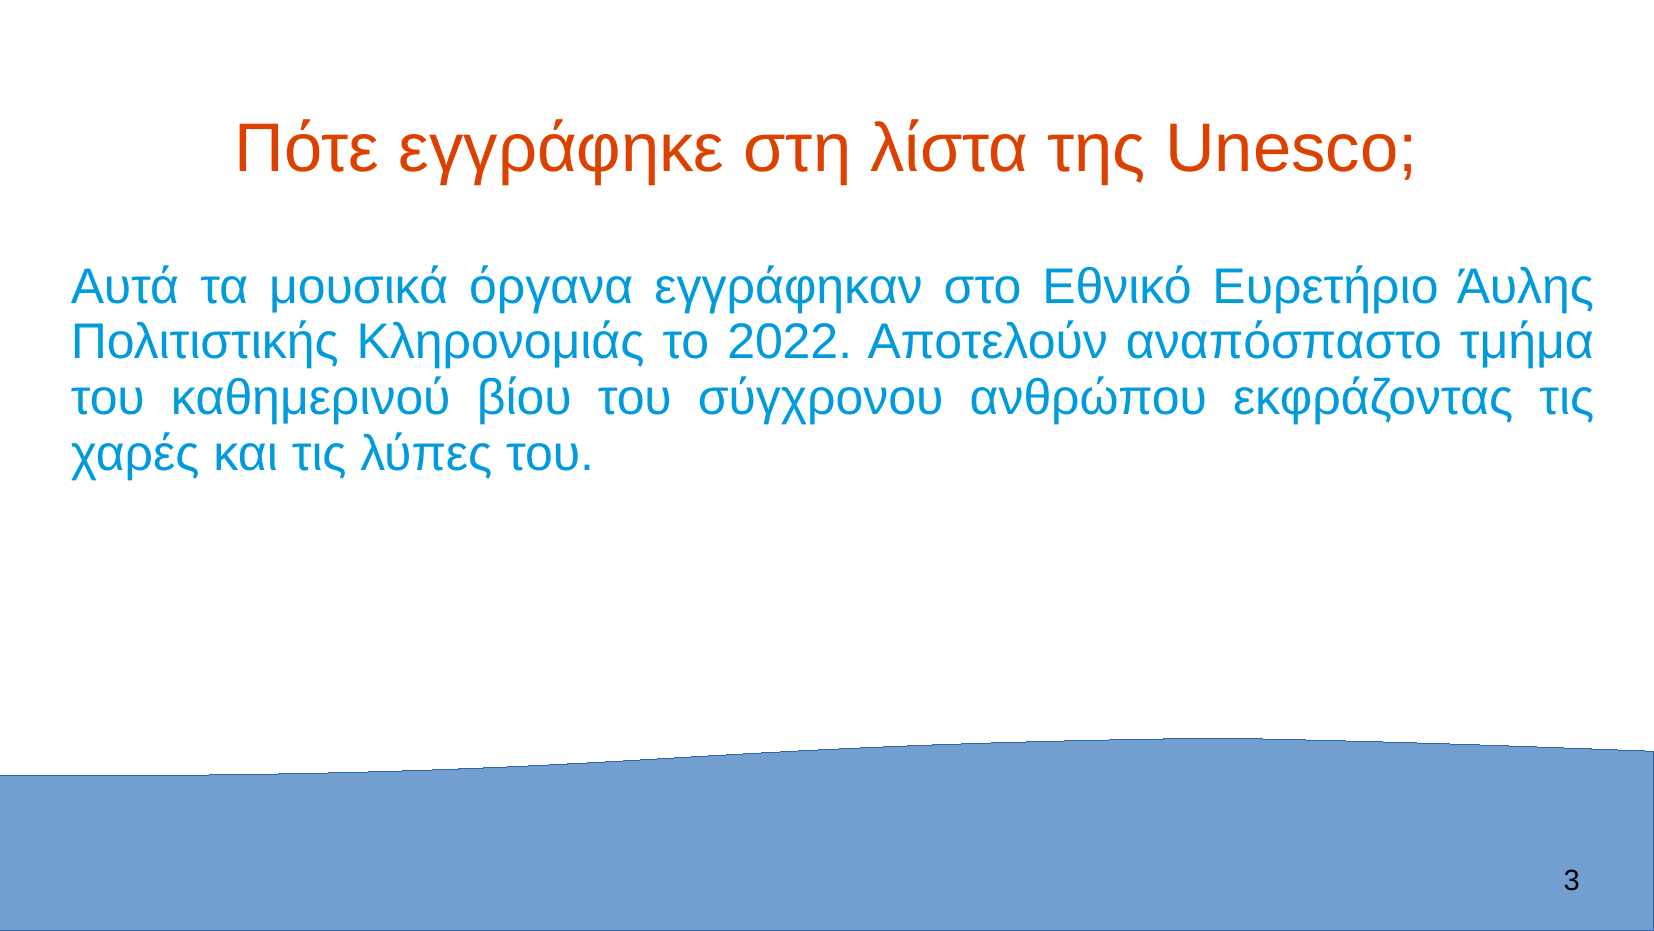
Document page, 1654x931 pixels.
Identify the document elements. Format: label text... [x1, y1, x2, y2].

title Πότε εγγράφηκε στη λίστα της Unesco; [88, 59, 1565, 237]
list Αυτά τα μουσικά όργανα εγγράφηκαν στο Εθνικό Ευρετήριο Άυλης Πολιτιστικής Κληρονομιάς το 2022. Αποτελούν αναπόσπαστο τμήμα του καθημερινού βίου του σύγχρονου ανθρώπου εκφράζοντας τις χαρές και τις λύπες του. [0, 257, 1595, 798]
